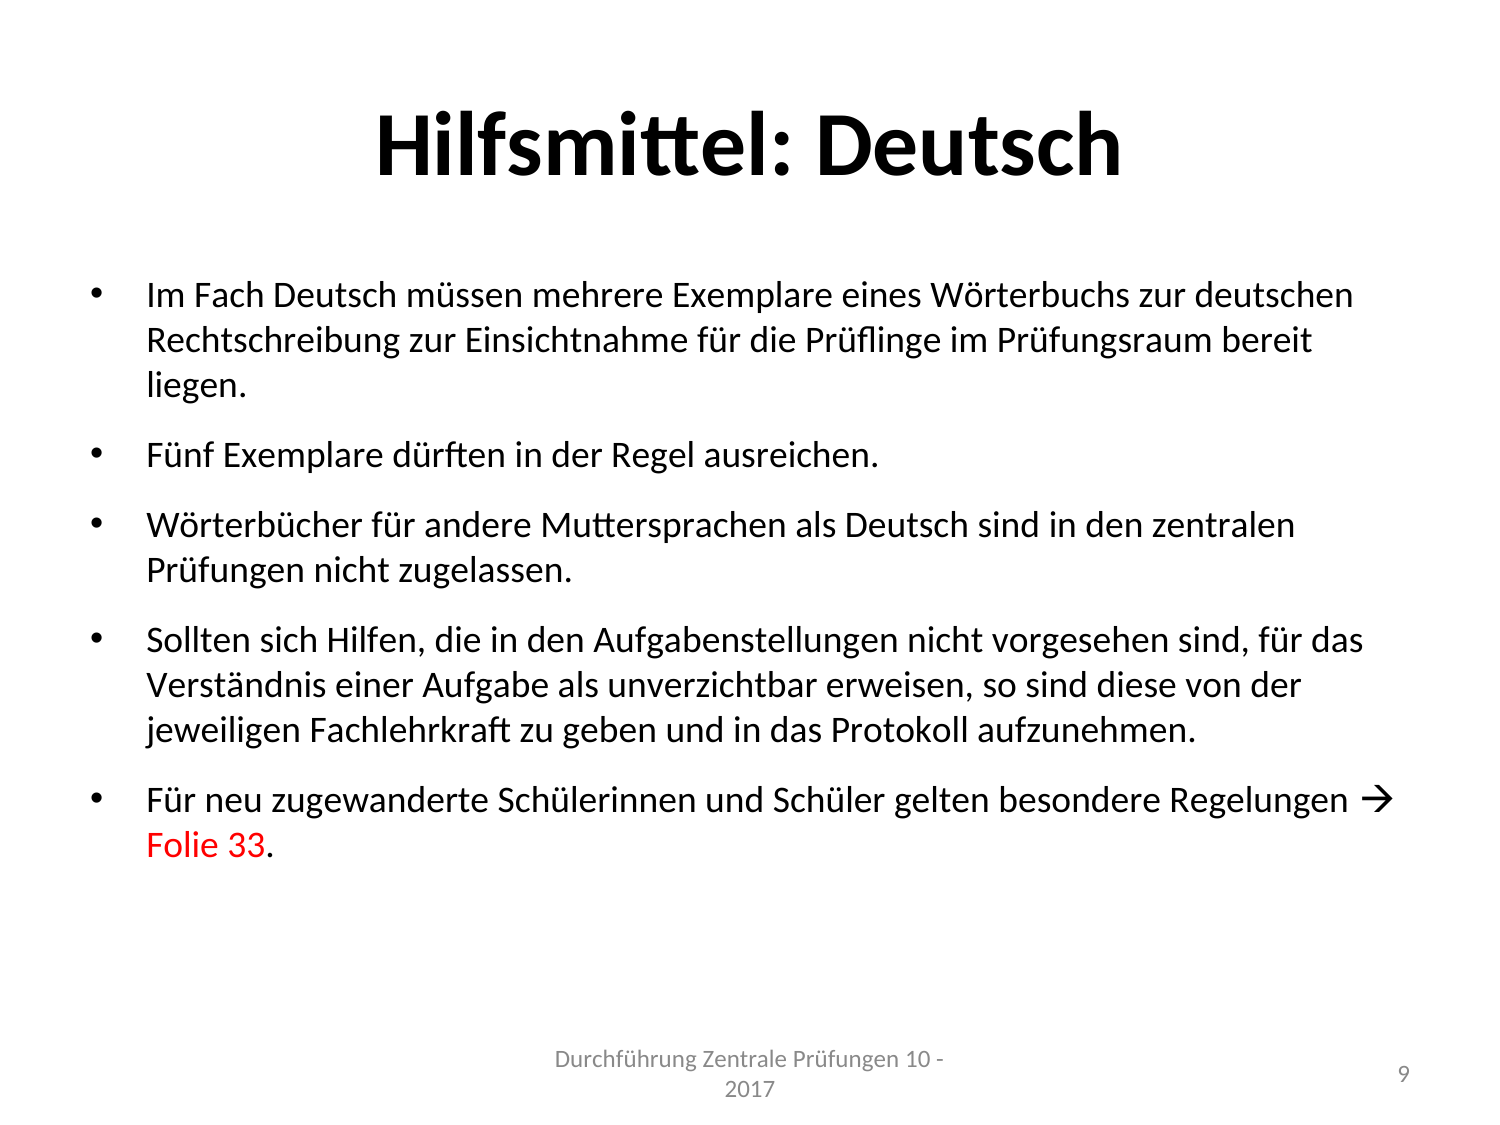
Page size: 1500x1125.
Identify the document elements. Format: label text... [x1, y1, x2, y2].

text_box Durchführung Zentrale Prüfungen 10 - 2017 [512, 1042, 988, 1103]
title Hilfsmittel: Deutsch [75, 45, 1426, 233]
text_box <Foliennummer> [1074, 1042, 1426, 1103]
list Im Fach Deutsch müssen mehrere Exemplare eines Wörterbuchs zur deutschen Rechtschreibung zur Einsichtnahme für die Prüflinge im Prüfungsraum bereit liegen. Fünf Exemplare dürften in der Regel ausreichen. Wörterbücher für andere Muttersprachen als Deutsch sind in den zentralen Prüfungen nicht zugelassen. Sollten sich Hilfen, die in den Aufgabenstellungen nicht vorgesehen sind, für das Verständnis einer Aufgabe als unverzichtbar erweisen, so sind diese von der jeweiligen Fachlehrkraft zu geben und in das Protokoll aufzunehmen. Für neu zugewanderte Schülerinnen und Schüler gelten besondere Regelungen  Folie 33. [75, 262, 1426, 1005]
